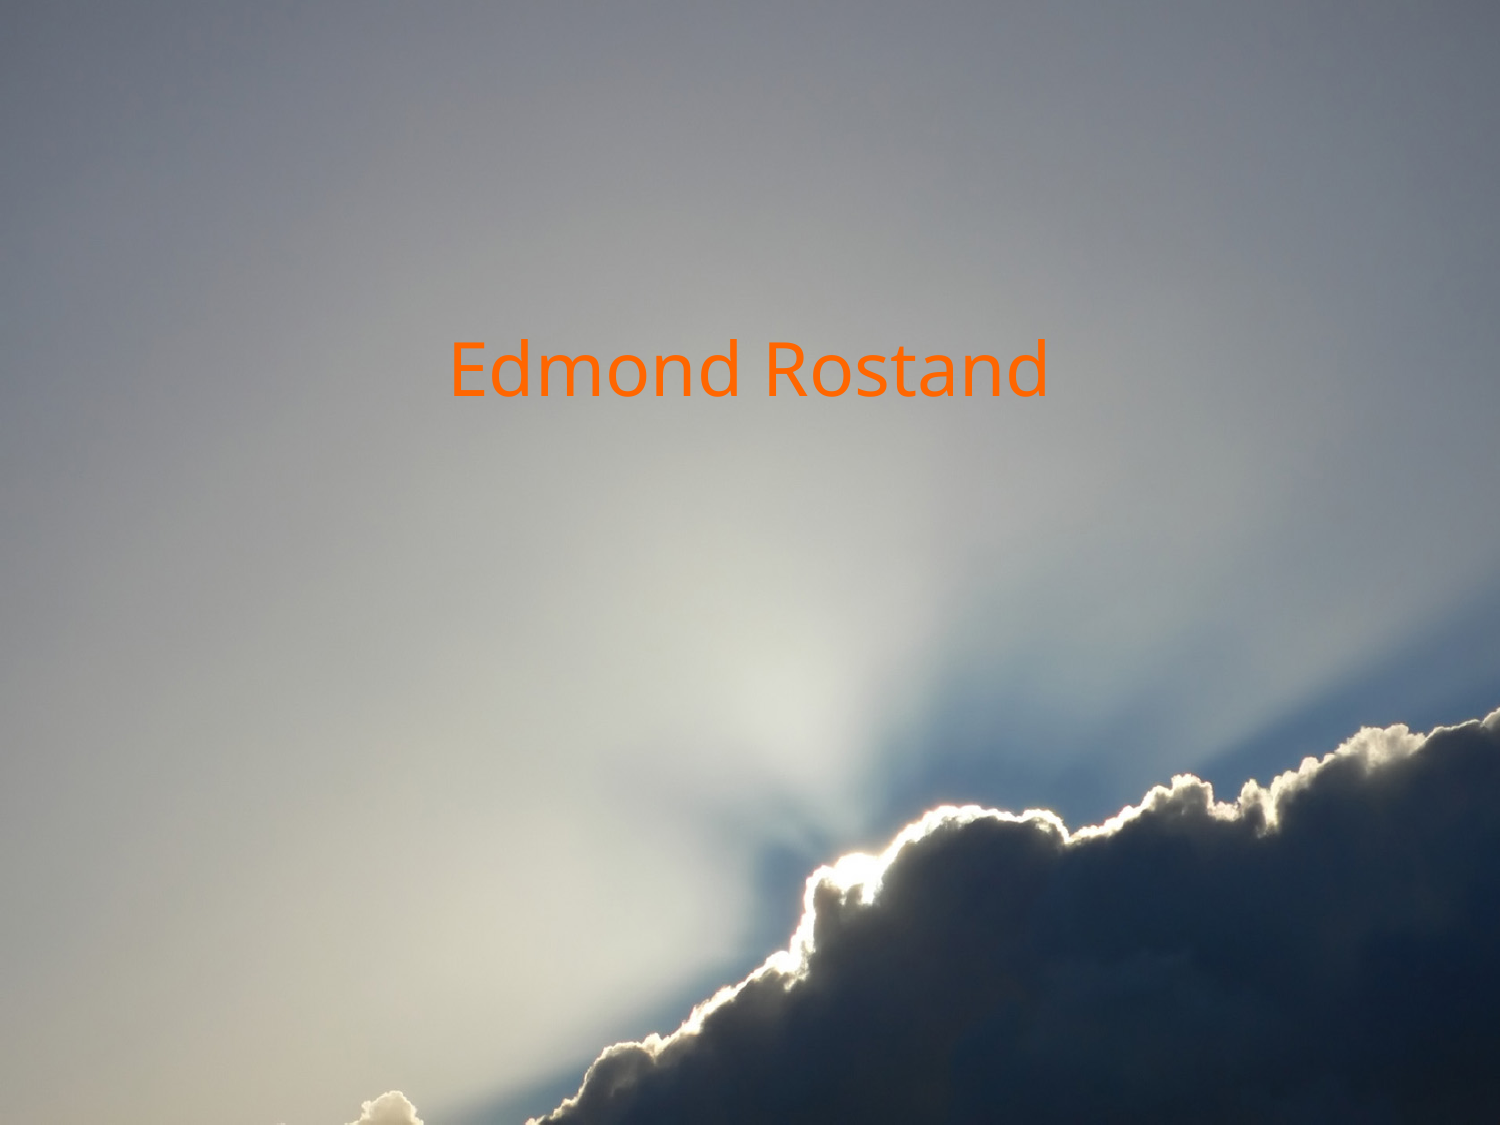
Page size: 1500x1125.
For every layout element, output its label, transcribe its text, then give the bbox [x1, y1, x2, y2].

picture [0, 0, 1500, 1125]
text_box Edmond Rostand [265, 314, 1235, 610]
